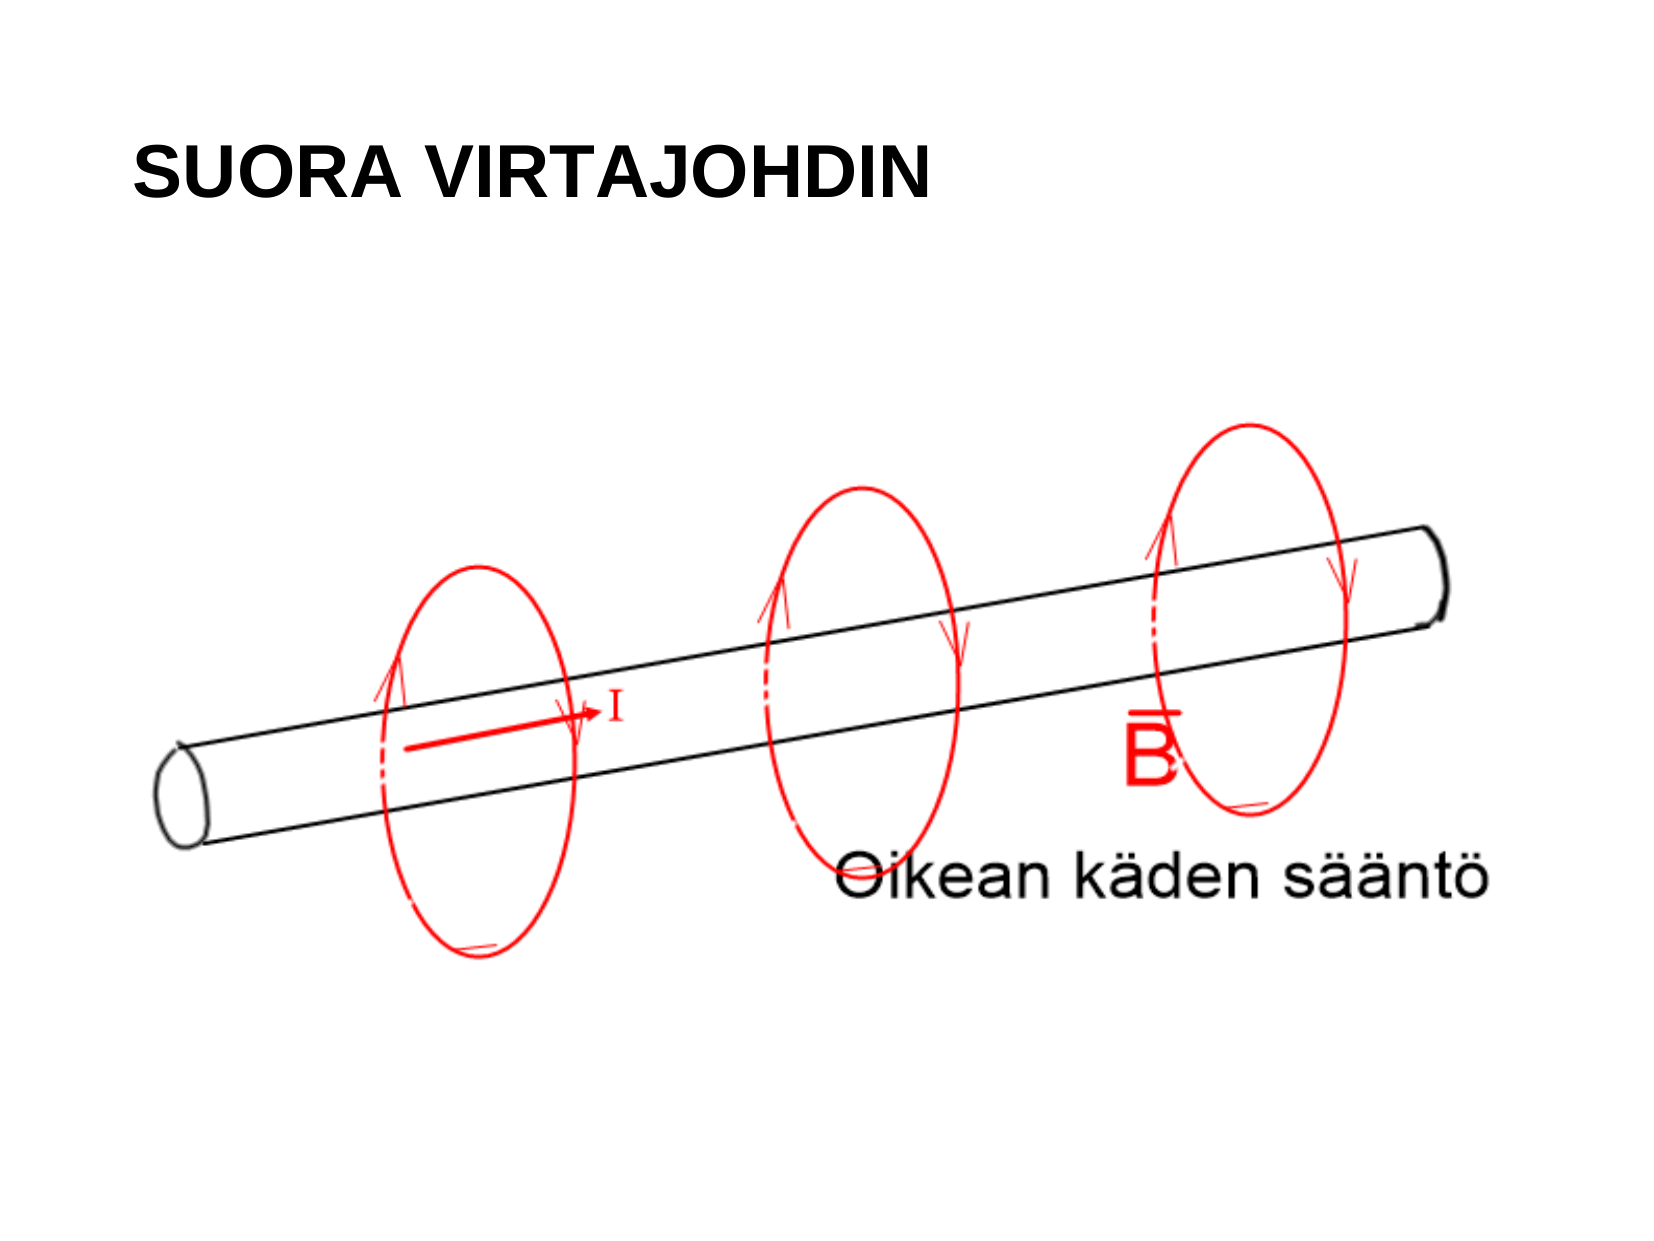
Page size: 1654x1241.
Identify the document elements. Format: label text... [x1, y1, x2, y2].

picture [118, 355, 1548, 1016]
text_box SUORA VIRTAJOHDIN [118, 118, 1489, 237]
